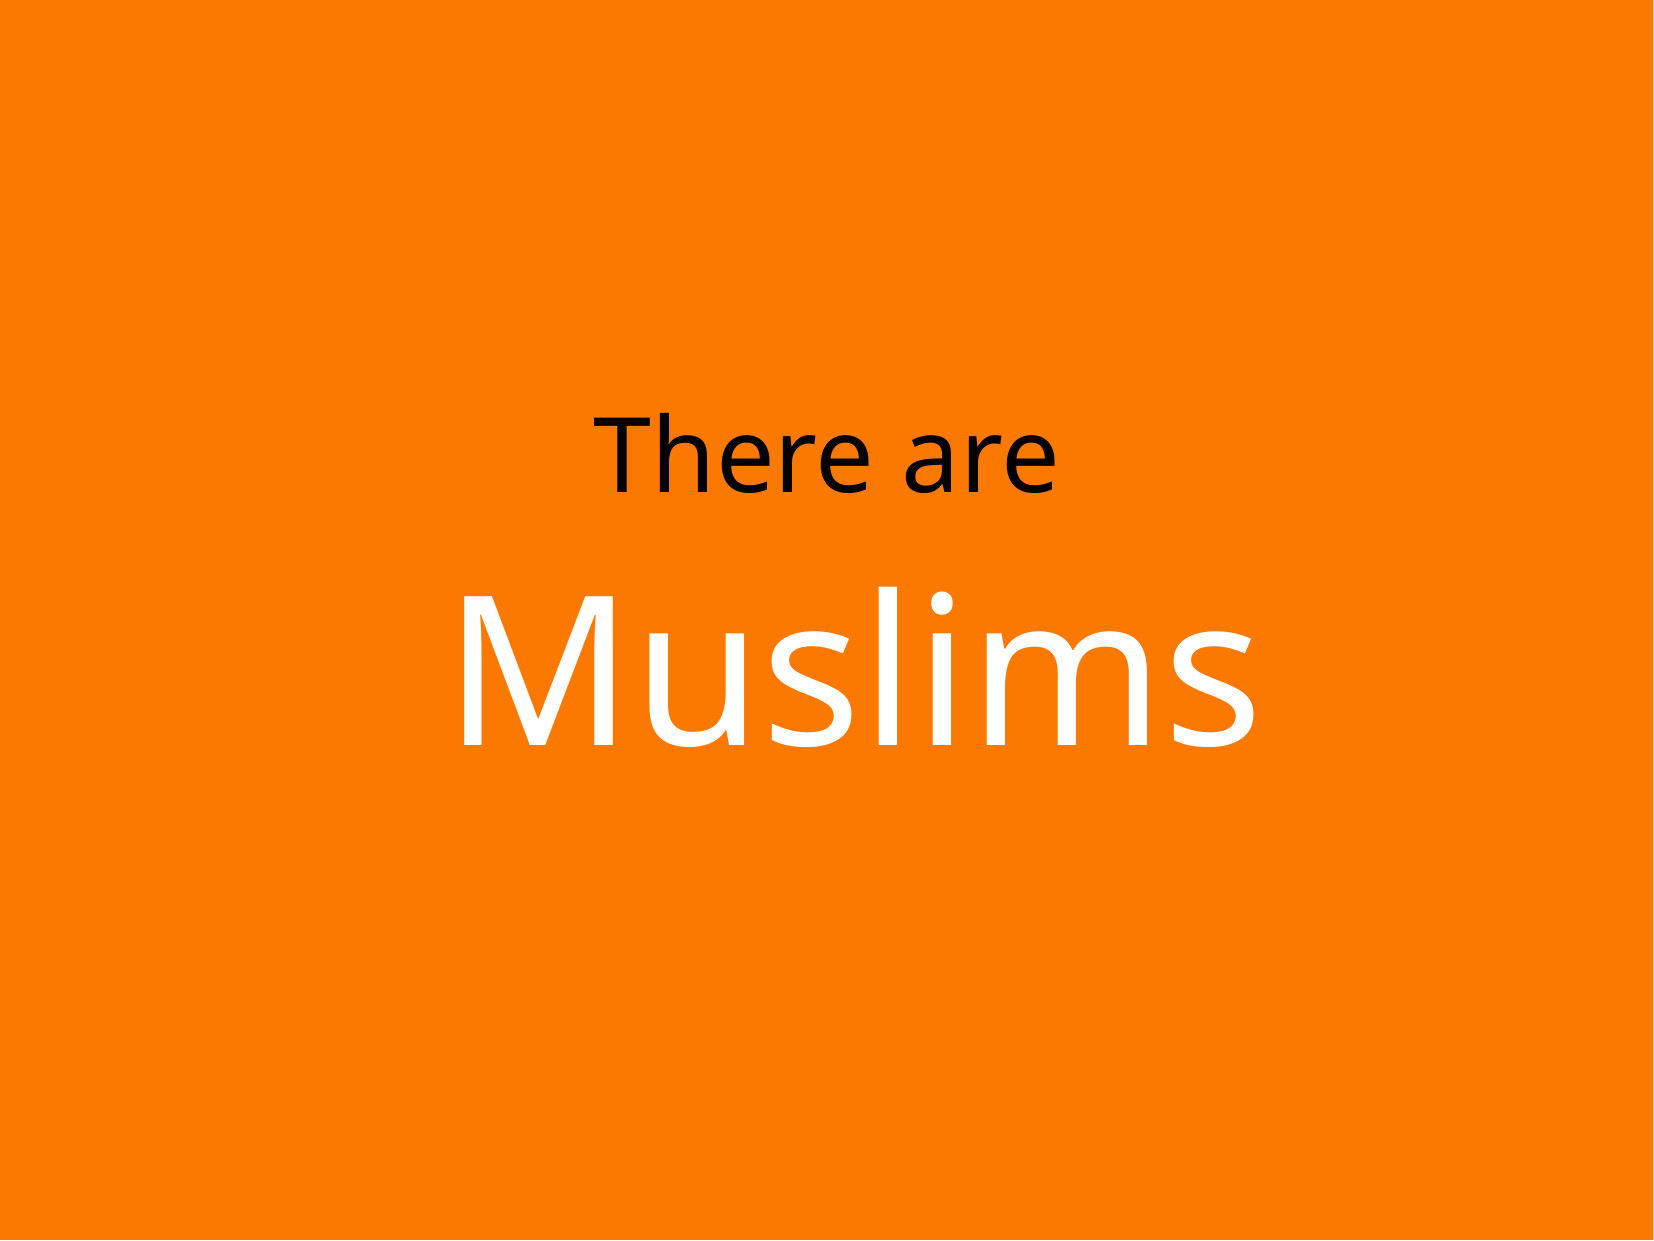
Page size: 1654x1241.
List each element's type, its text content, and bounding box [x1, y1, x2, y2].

text_box There are Muslims [0, 374, 1654, 814]
